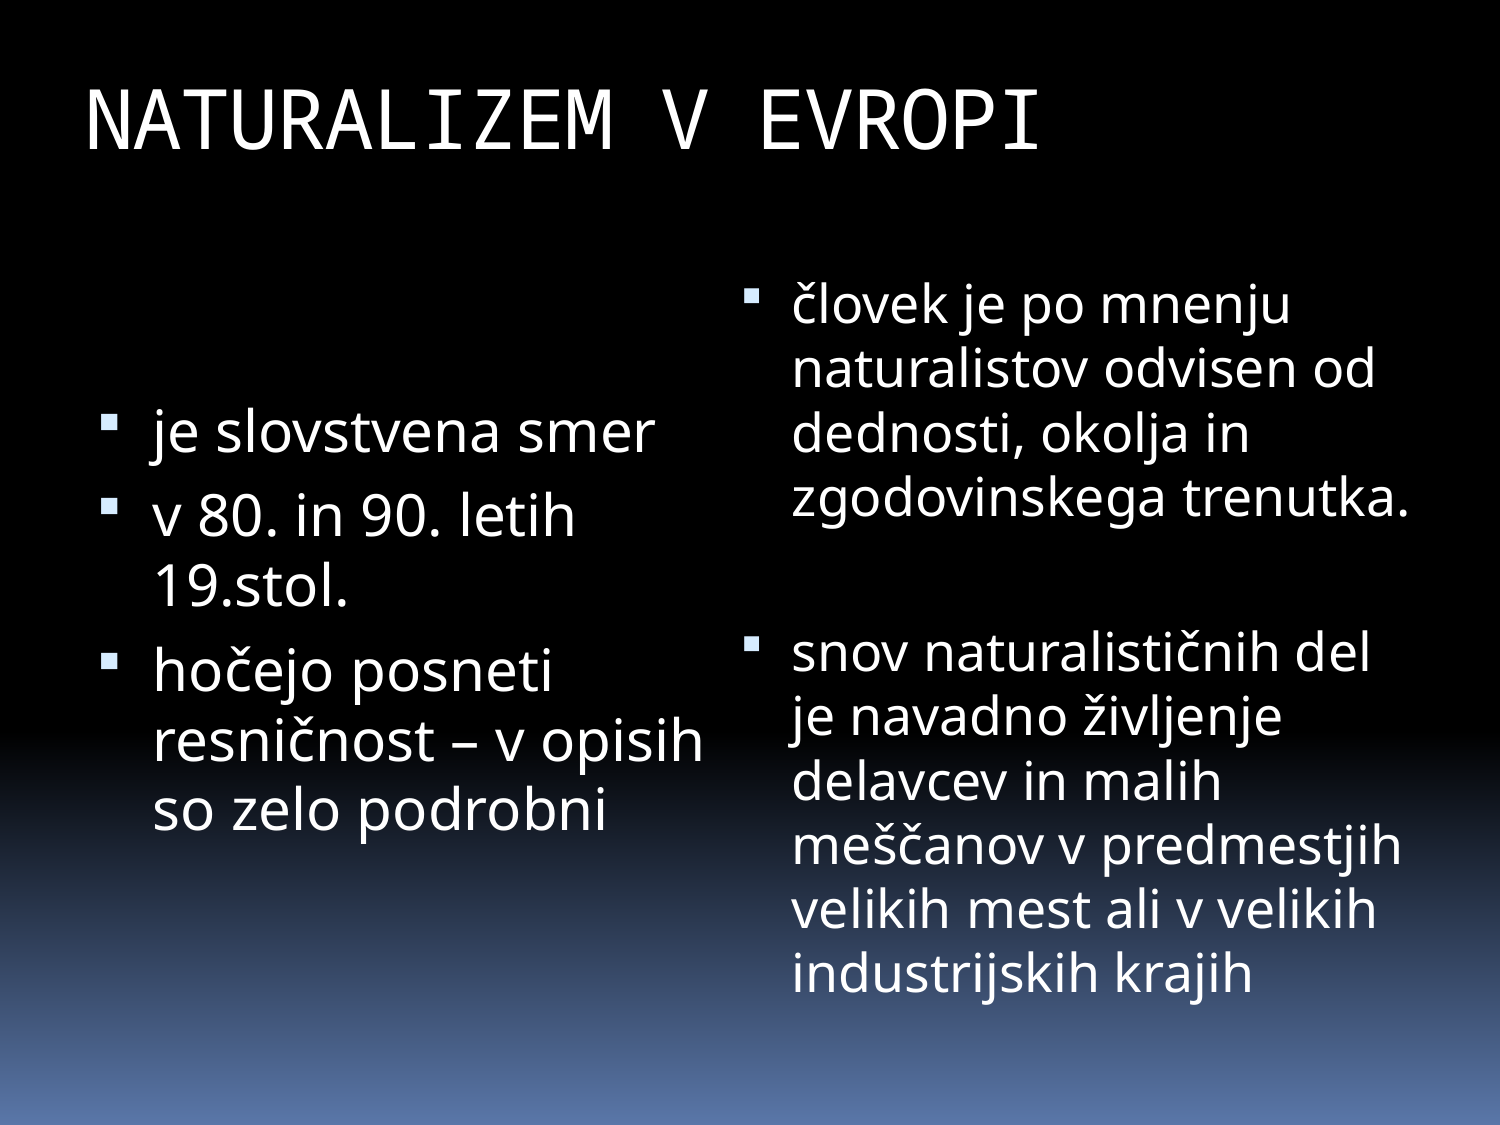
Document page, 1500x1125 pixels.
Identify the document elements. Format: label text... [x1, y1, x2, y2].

list je slovstvena smer v 80. in 90. letih 19.stol. hočejo posneti resničnost – v opisih so zelo podrobni [70, 386, 714, 1008]
title NATURALIZEM V EVROPI [70, 58, 1421, 247]
list človek je po mnenju naturalistov odvisen od dednosti, okolja in zgodovinskega trenutka. snov naturalističnih del je navadno življenje delavcev in malih meščanov v predmestjih velikih mest ali v velikih industrijskih krajih [714, 262, 1442, 1067]
